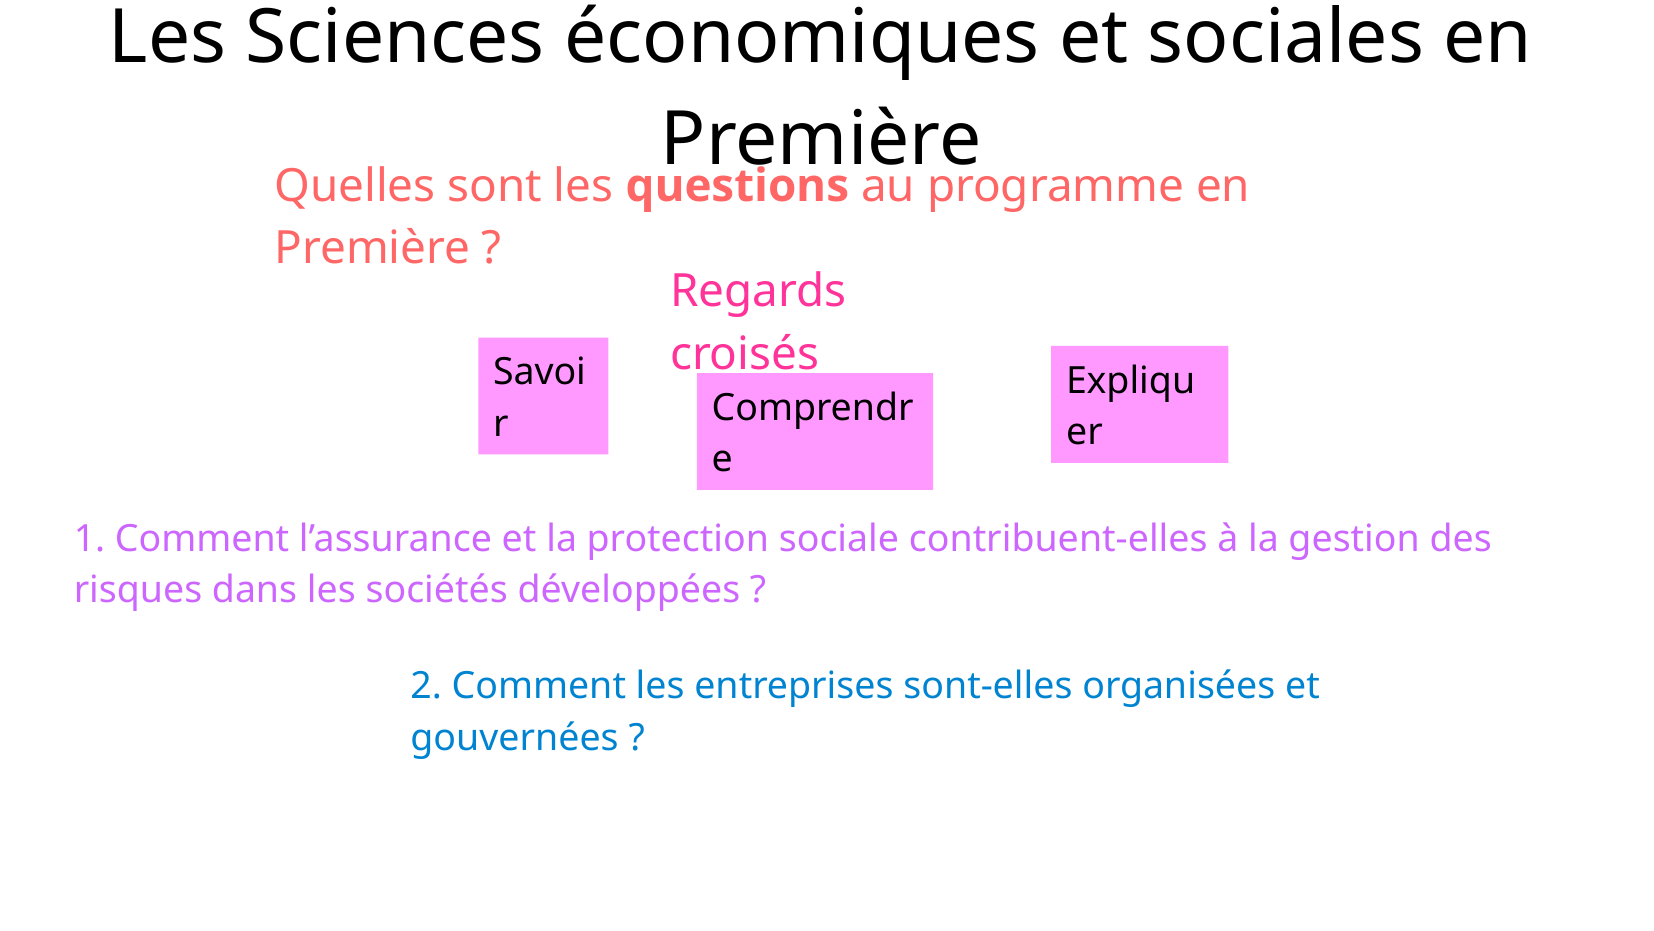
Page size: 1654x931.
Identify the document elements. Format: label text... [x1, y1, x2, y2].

text_box Savoir [478, 337, 609, 396]
title Les Sciences économiques et sociales en Première [47, 41, 1595, 128]
text_box Quelles sont les questions au programme en Première ? [259, 144, 1406, 213]
text_box 2. Comment les entreprises sont-elles organisées et gouvernées ? [395, 651, 1459, 710]
text_box Comprendre [696, 373, 934, 432]
text_box 1. Comment l’assurance et la protection sociale contribuent-elles à la gestion des risques dans les sociétés développées ? [59, 503, 1583, 606]
text_box Expliquer [1051, 345, 1229, 404]
text_box Regards croisés [655, 250, 999, 318]
